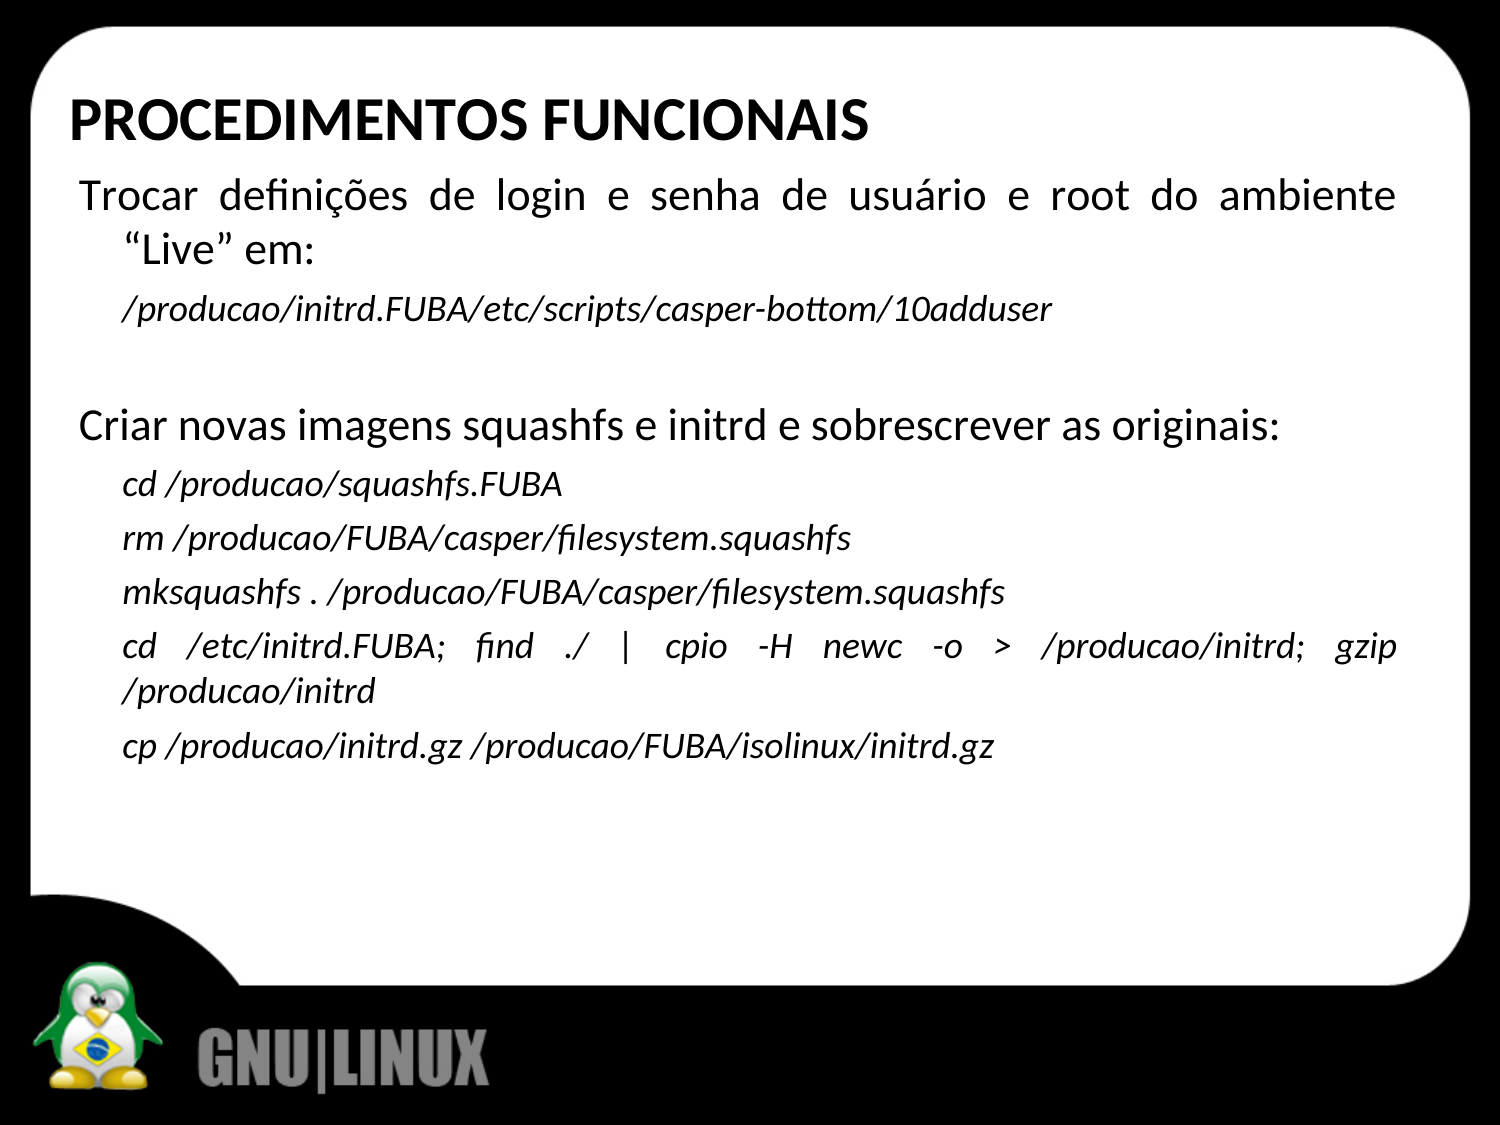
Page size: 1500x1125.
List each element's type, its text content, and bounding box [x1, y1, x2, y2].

picture [0, 0, 1500, 1125]
text_box PROCEDIMENTOS FUNCIONAIS Trocar definições de login e senha de usuário e root do ambiente “Live” em: /producao/initrd.FUBA/etc/scripts/casper-bottom/10adduser Criar novas imagens squashfs e initrd e sobrescrever as originais: cd /producao/squashfs.FUBA rm /producao/FUBA/casper/filesystem.squashfs mksquashfs . /producao/FUBA/casper/filesystem.squashfs cd /etc/initrd.FUBA; find ./ | cpio -H newc -o > /producao/initrd; gzip /producao/initrd cp /producao/initrd.gz /producao/FUBA/isolinux/initrd.gz [35, 70, 1414, 1095]
